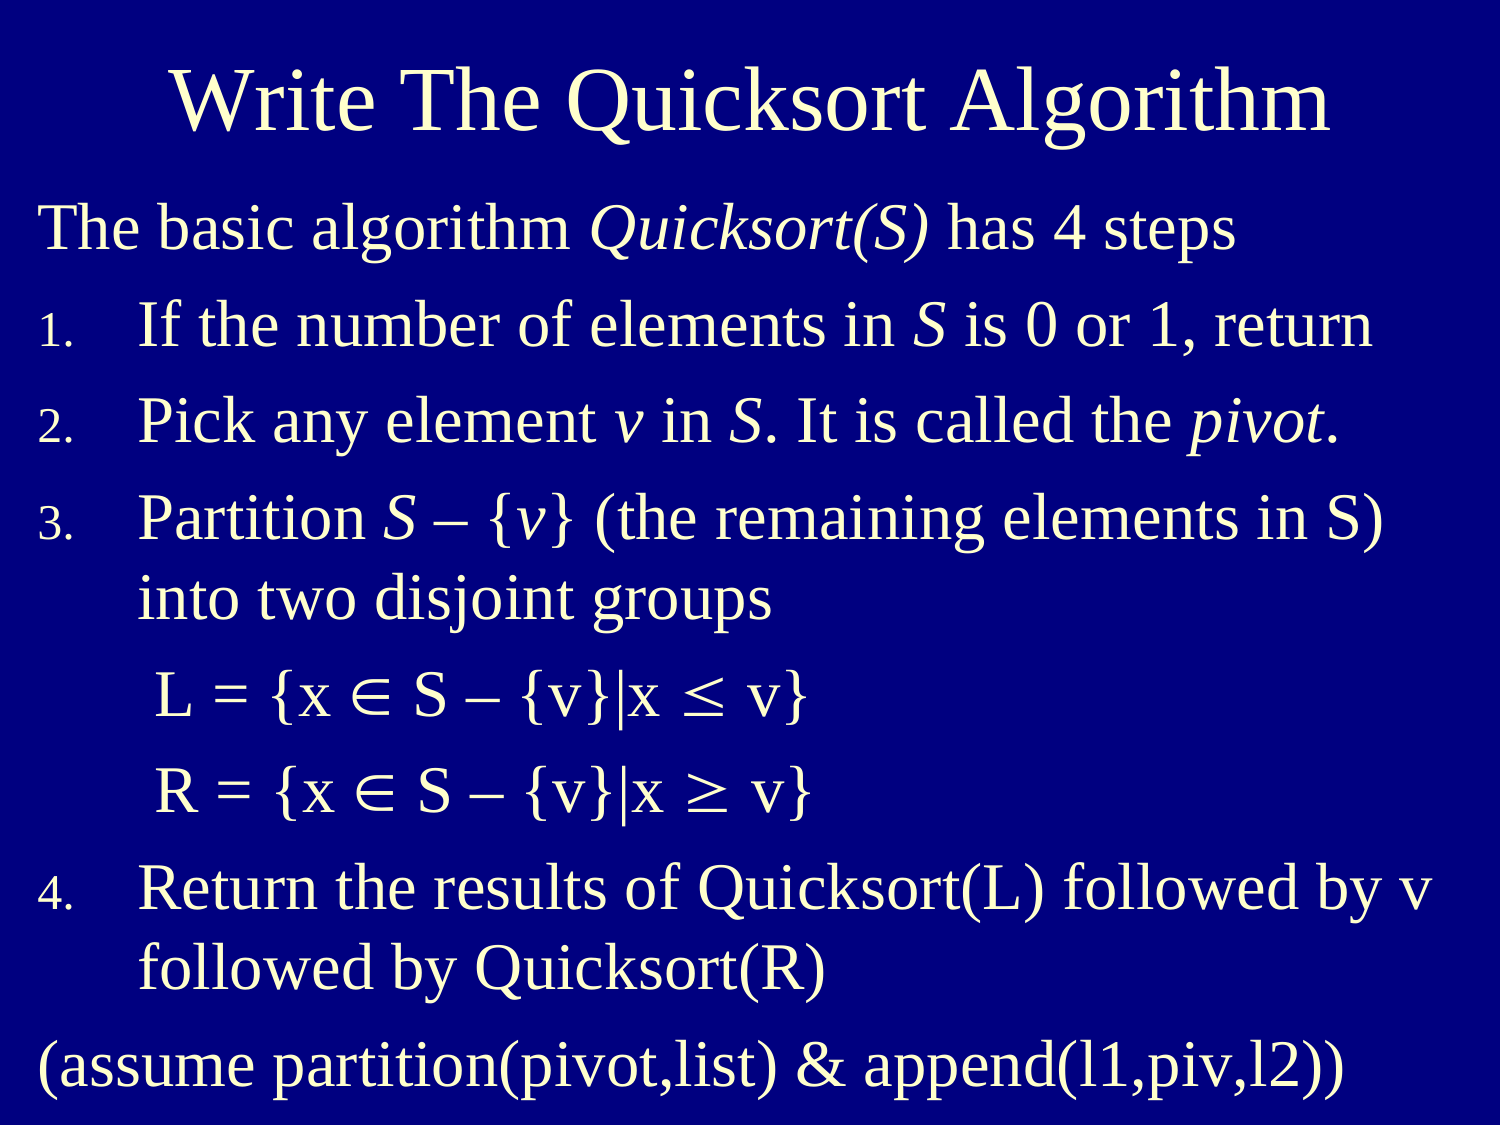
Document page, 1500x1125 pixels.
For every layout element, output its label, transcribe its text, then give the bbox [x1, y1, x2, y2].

title Write The Quicksort Algorithm [22, 31, 1480, 157]
list The basic algorithm Quicksort(S) has 4 steps If the number of elements in S is 0 or 1, return Pick any element v in S. It is called the pivot. Partition S – {v} (the remaining elements in S) into two disjoint groups L = {x  S – {v}|x  v} R = {x  S – {v}|x  v} Return the results of Quicksort(L) followed by v followed by Quicksort(R) (assume partition(pivot,list) & append(l1,piv,l2)) [22, 174, 1482, 1125]
